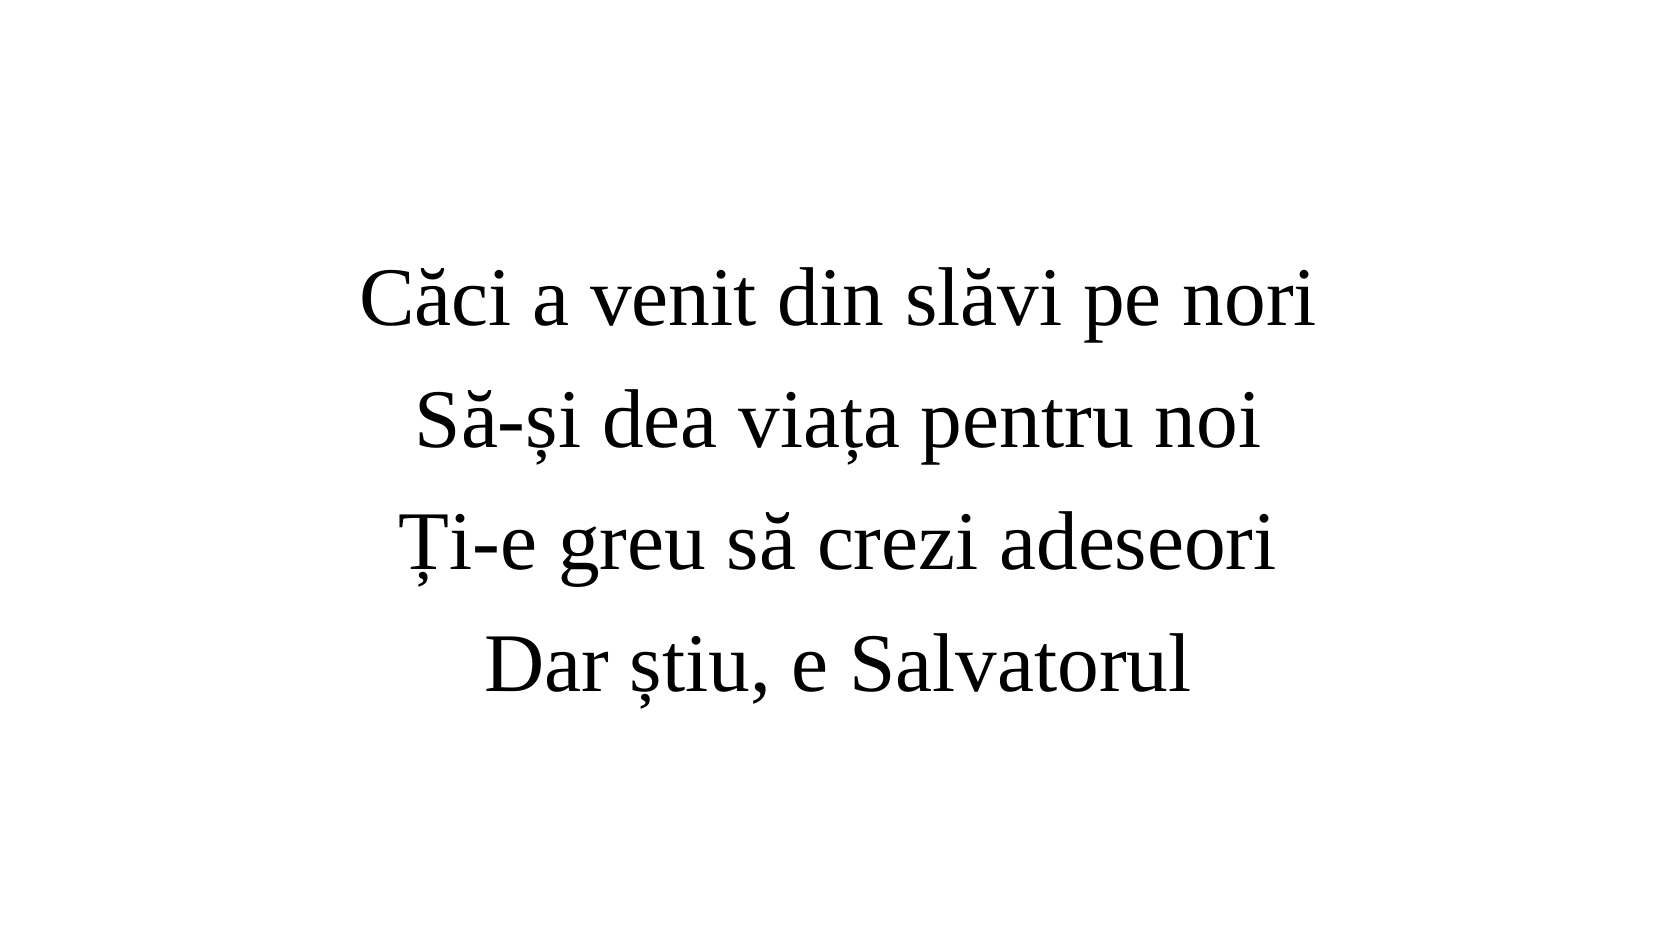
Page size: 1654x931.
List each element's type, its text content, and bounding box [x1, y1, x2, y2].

subtitle Căci a venit din slăvi pe nori Să-și dea viața pentru noi Ți-e greu să crezi adeseori Dar știu, e Salvatorul [141, 238, 1536, 713]
